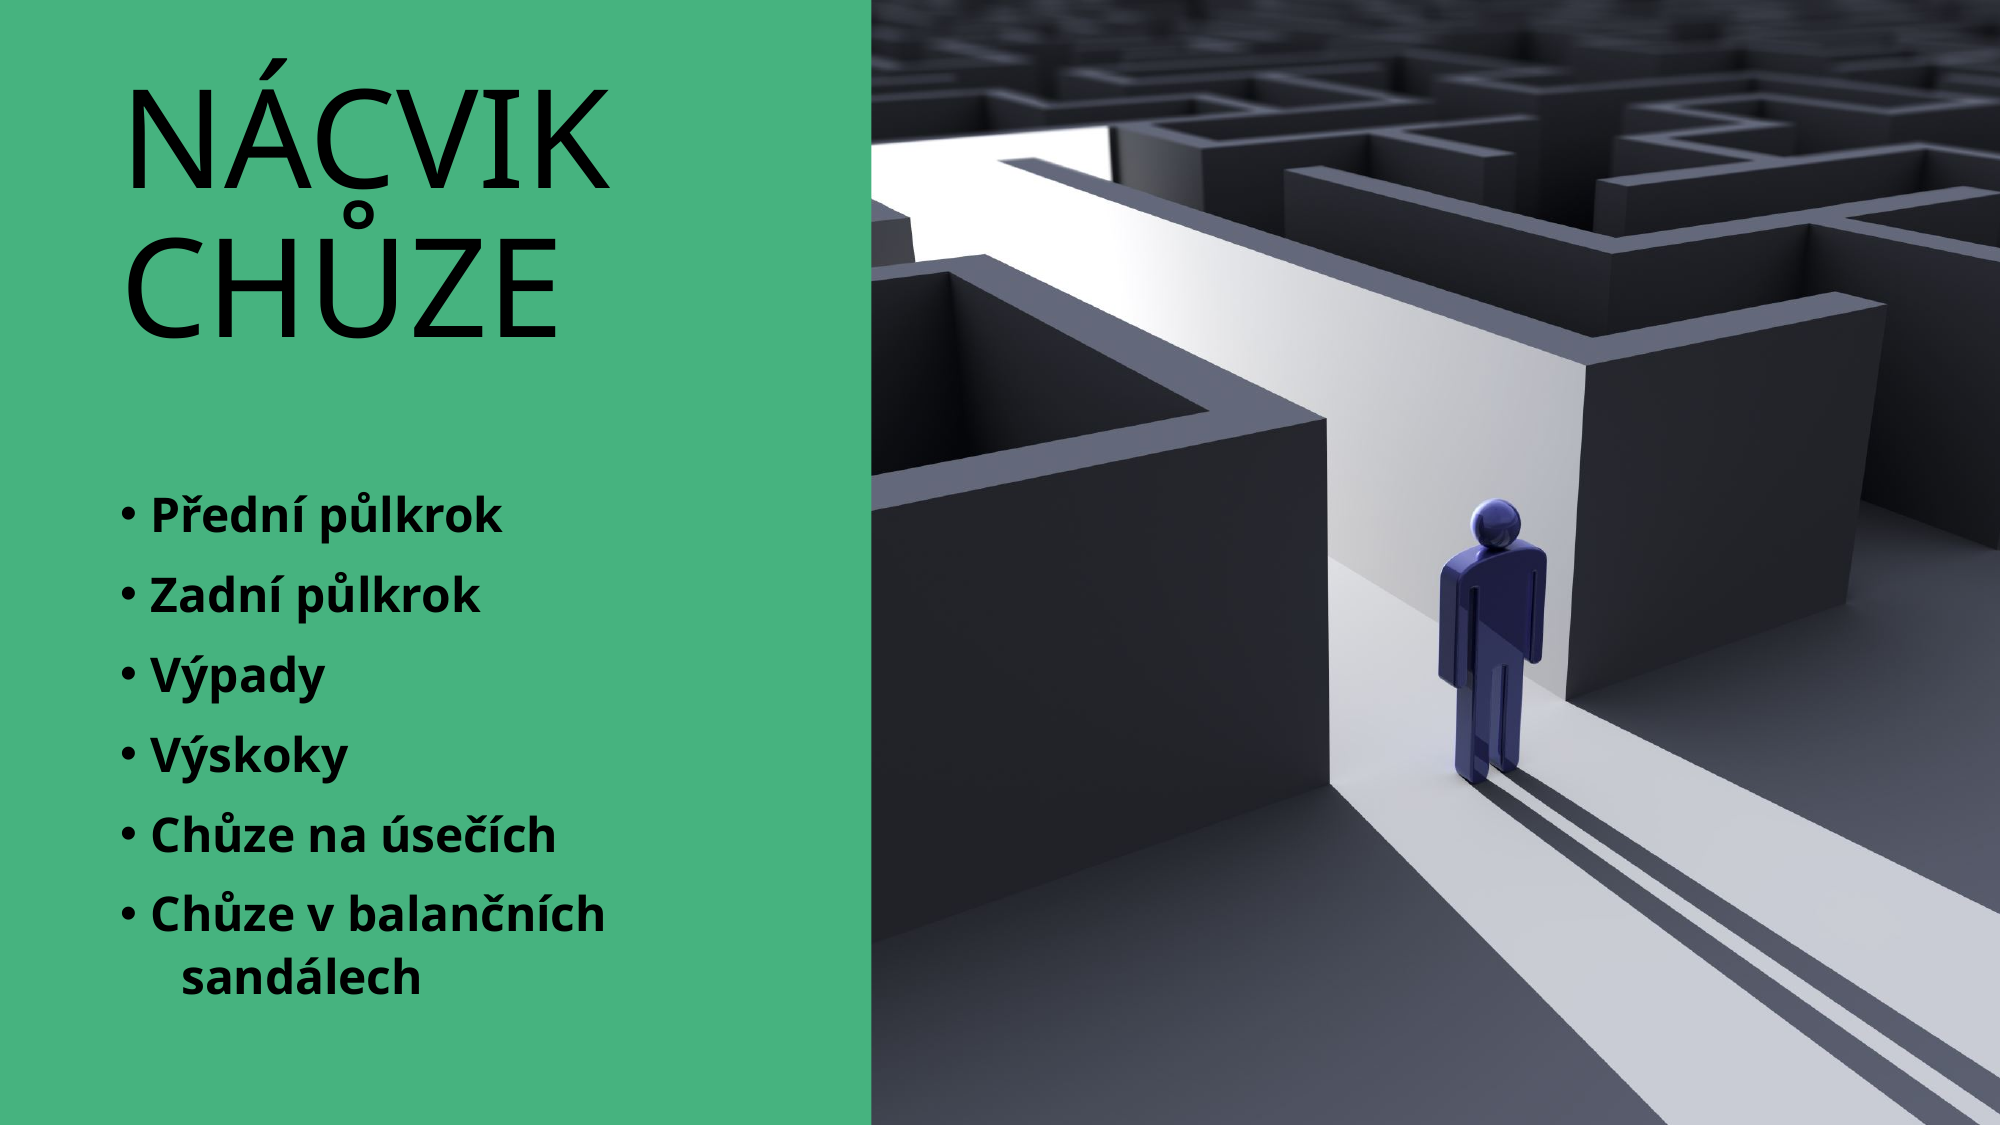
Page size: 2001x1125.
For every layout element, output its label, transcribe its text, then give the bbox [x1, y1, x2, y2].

text_box [0, 0, 871, 1125]
picture [871, 0, 2000, 1125]
title NÁCVIK CHŮZE [105, 53, 822, 375]
list Přední půlkrok Zadní půlkrok Výpady Výskoky Chůze na úsečích Chůze v balančních sandálech [105, 471, 802, 1016]
